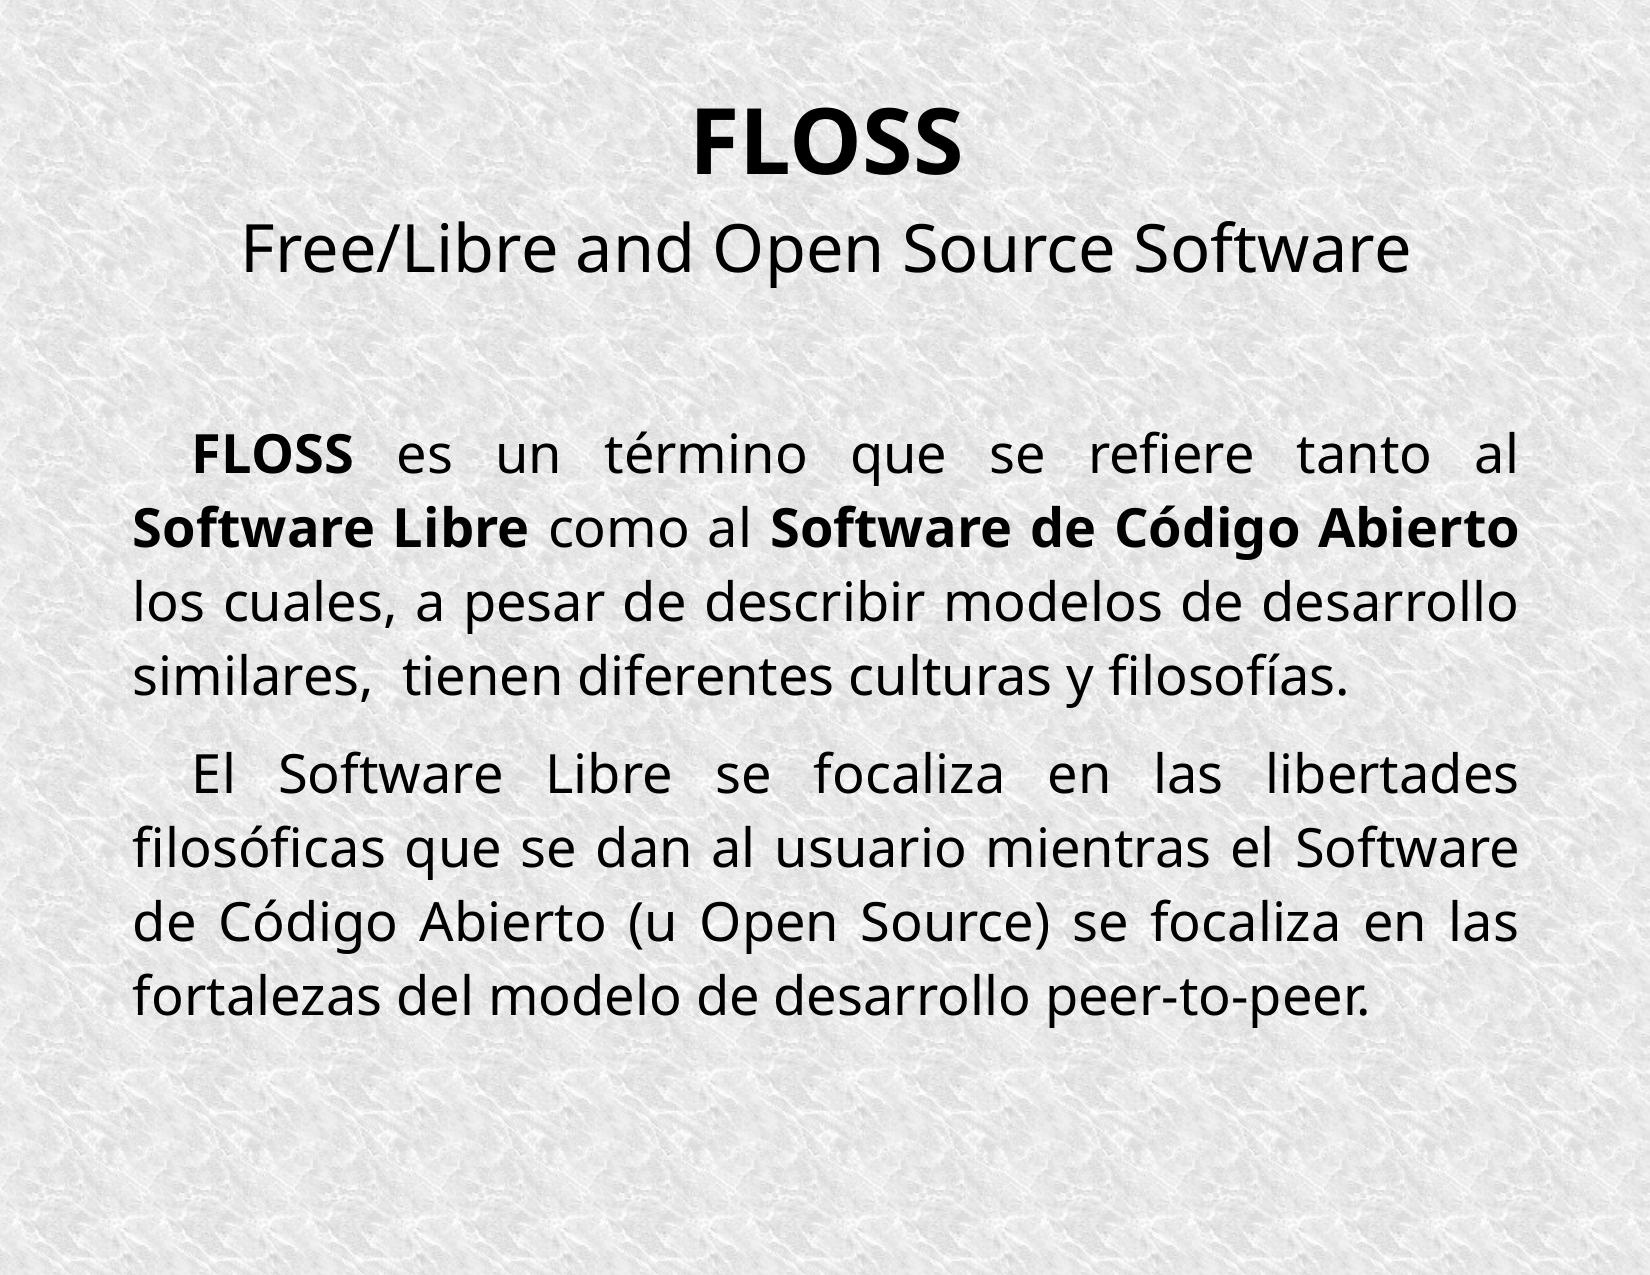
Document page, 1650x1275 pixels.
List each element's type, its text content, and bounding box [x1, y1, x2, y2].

text_box FLOSS Free/Libre and Open Source Software [118, 43, 1536, 325]
text_box FLOSS es un término que se refiere tanto al Software Libre como al Software de Código Abierto los cuales, a pesar de describir modelos de desarrollo similares, tienen diferentes culturas y filosofías. El Software Libre se focaliza en las libertades filosóficas que se dan al usuario mientras el Software de Código Abierto (u Open Source) se focaliza en las fortalezas del modelo de desarrollo peer-to-peer. [118, 354, 1536, 1093]
picture [0, 0, 1650, 1275]
